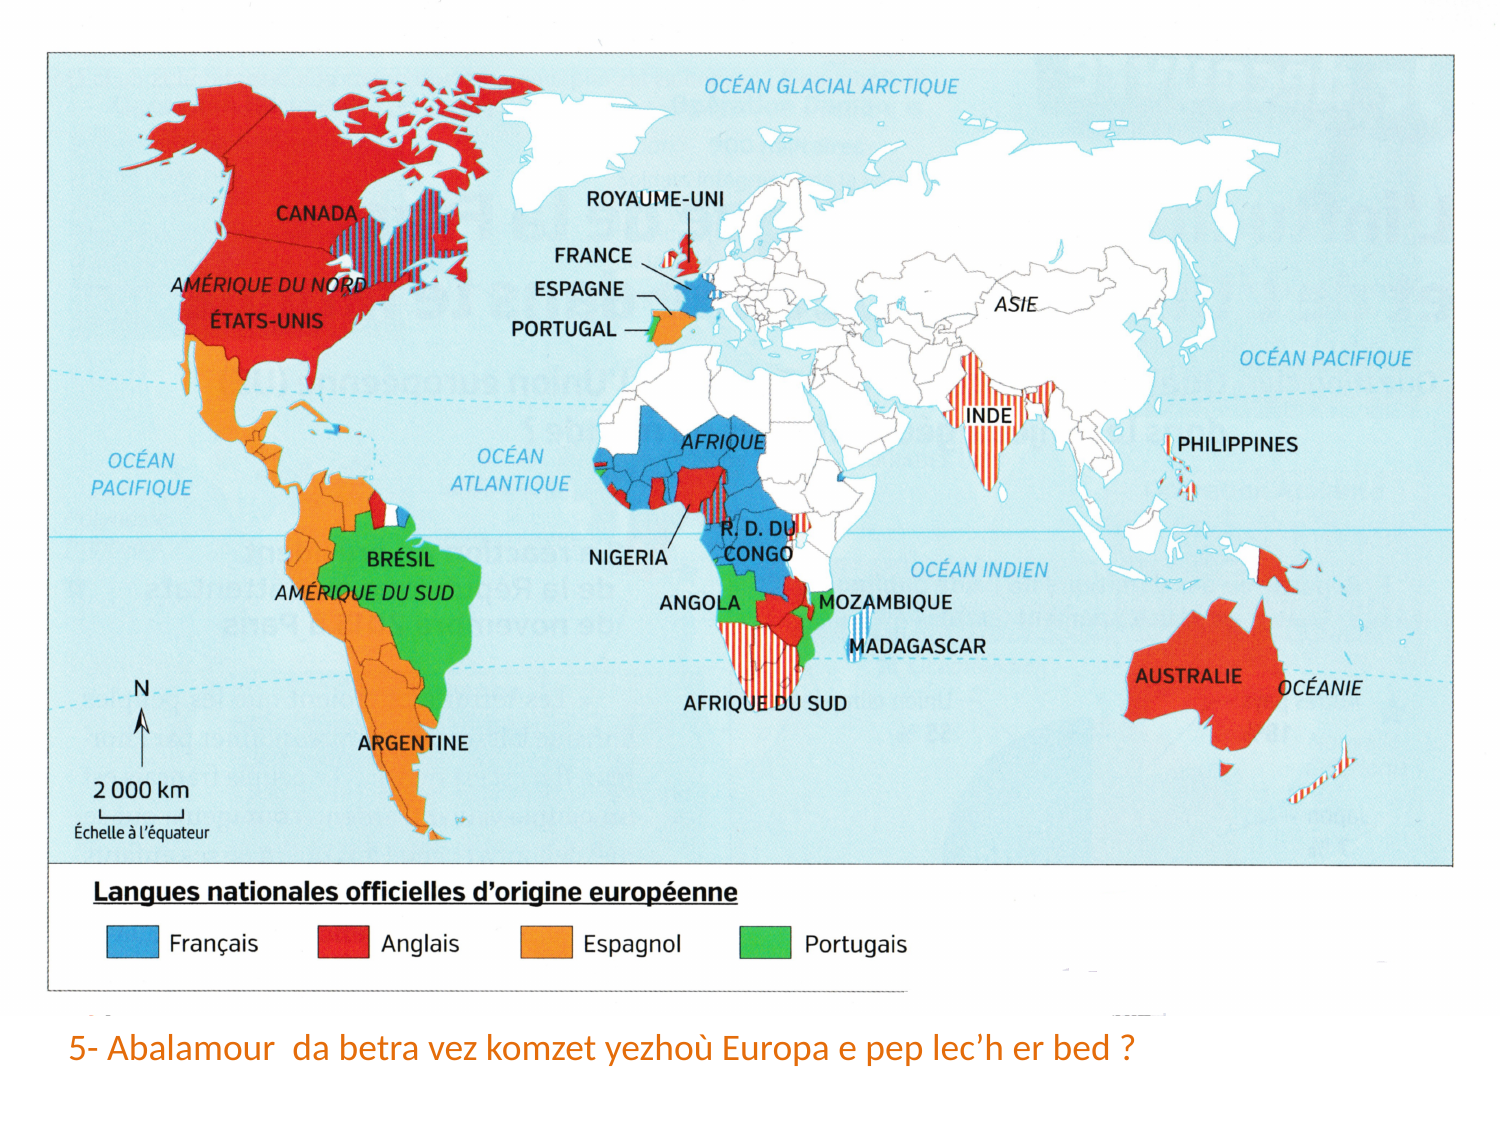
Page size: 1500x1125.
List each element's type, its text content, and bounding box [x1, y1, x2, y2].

picture [0, 0, 1500, 1016]
text_box 5- Abalamour da betra vez komzet yezhoù Europa e pep lec’h er bed ? [53, 1015, 1459, 1076]
